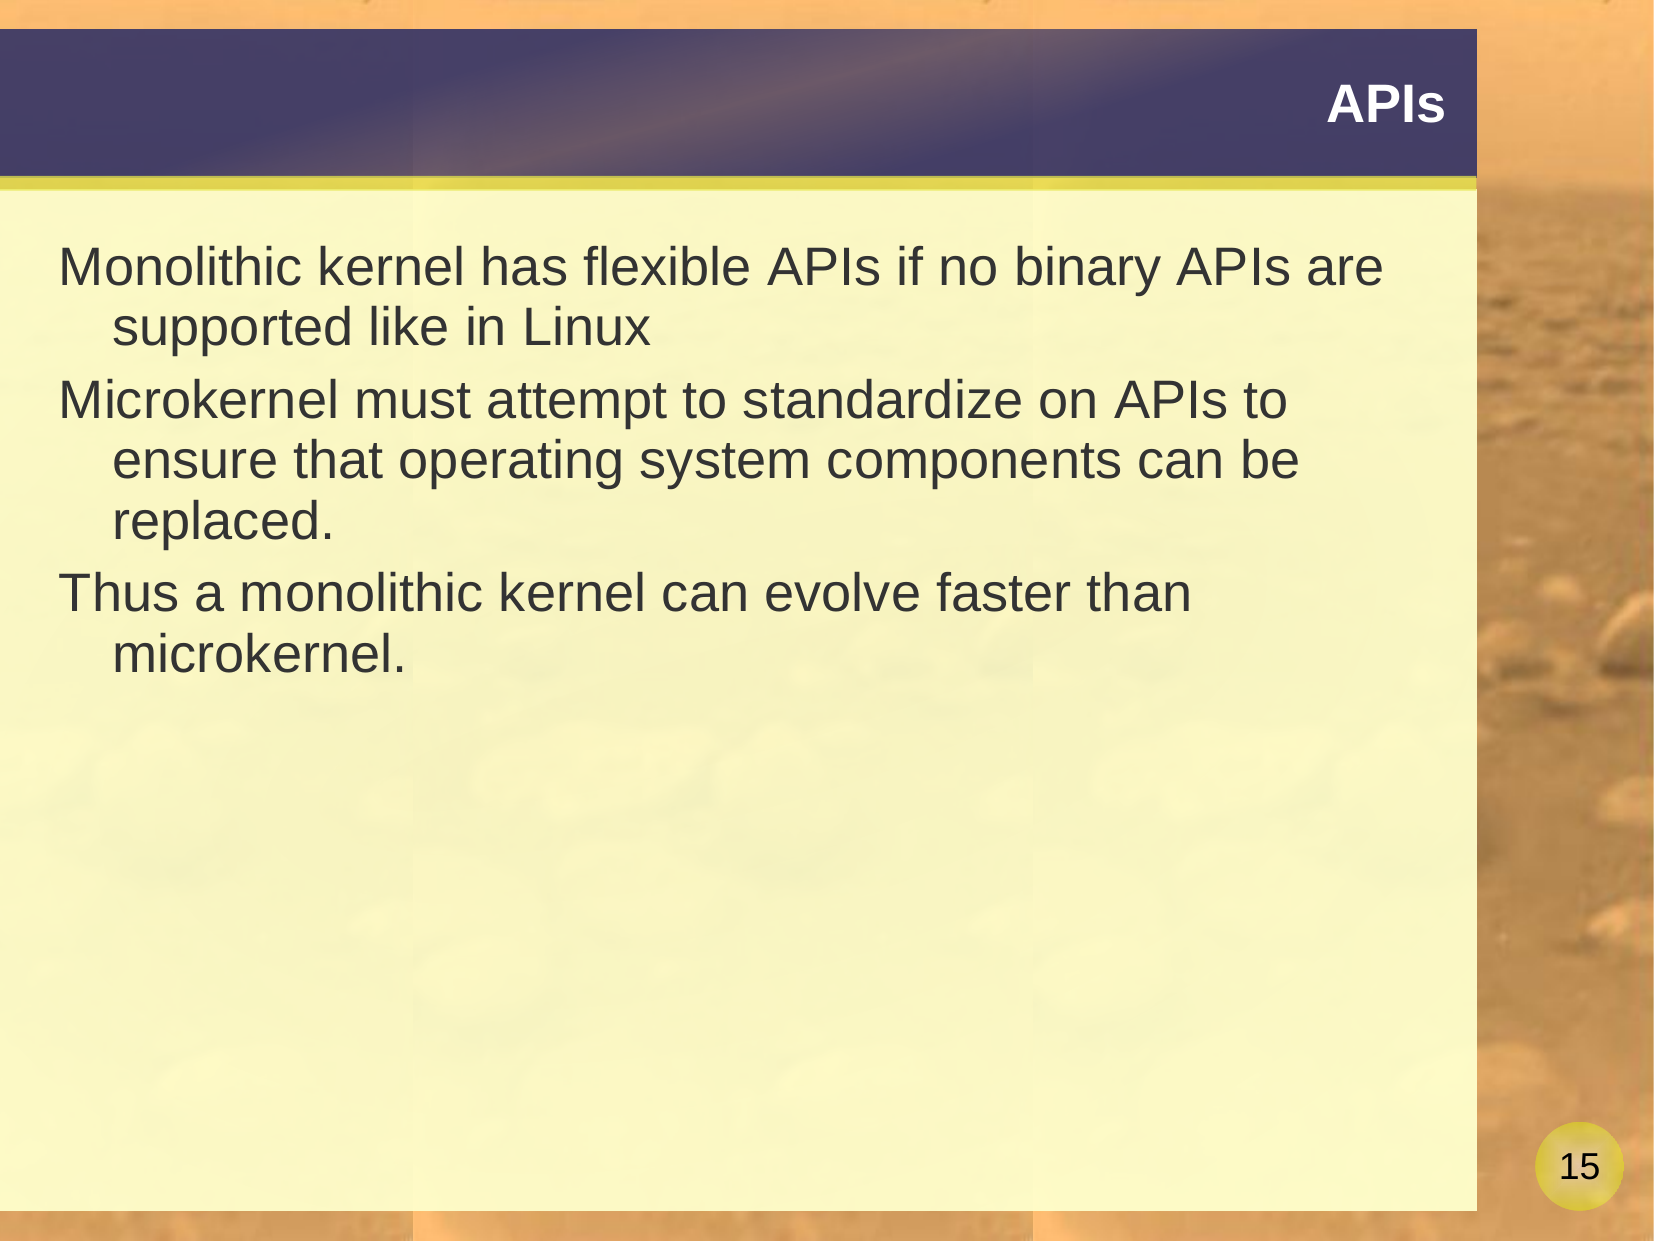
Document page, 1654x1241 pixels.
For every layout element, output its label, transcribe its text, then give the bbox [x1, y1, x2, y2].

list Monolithic kernel has flexible APIs if no binary APIs are supported like in Linux Microkernel must attempt to standardize on APIs to ensure that operating system components can be replaced. Thus a monolithic kernel can evolve faster than microkernel. [59, 236, 1418, 1182]
picture [0, 0, 1654, 1241]
title APIs [29, 59, 1447, 148]
